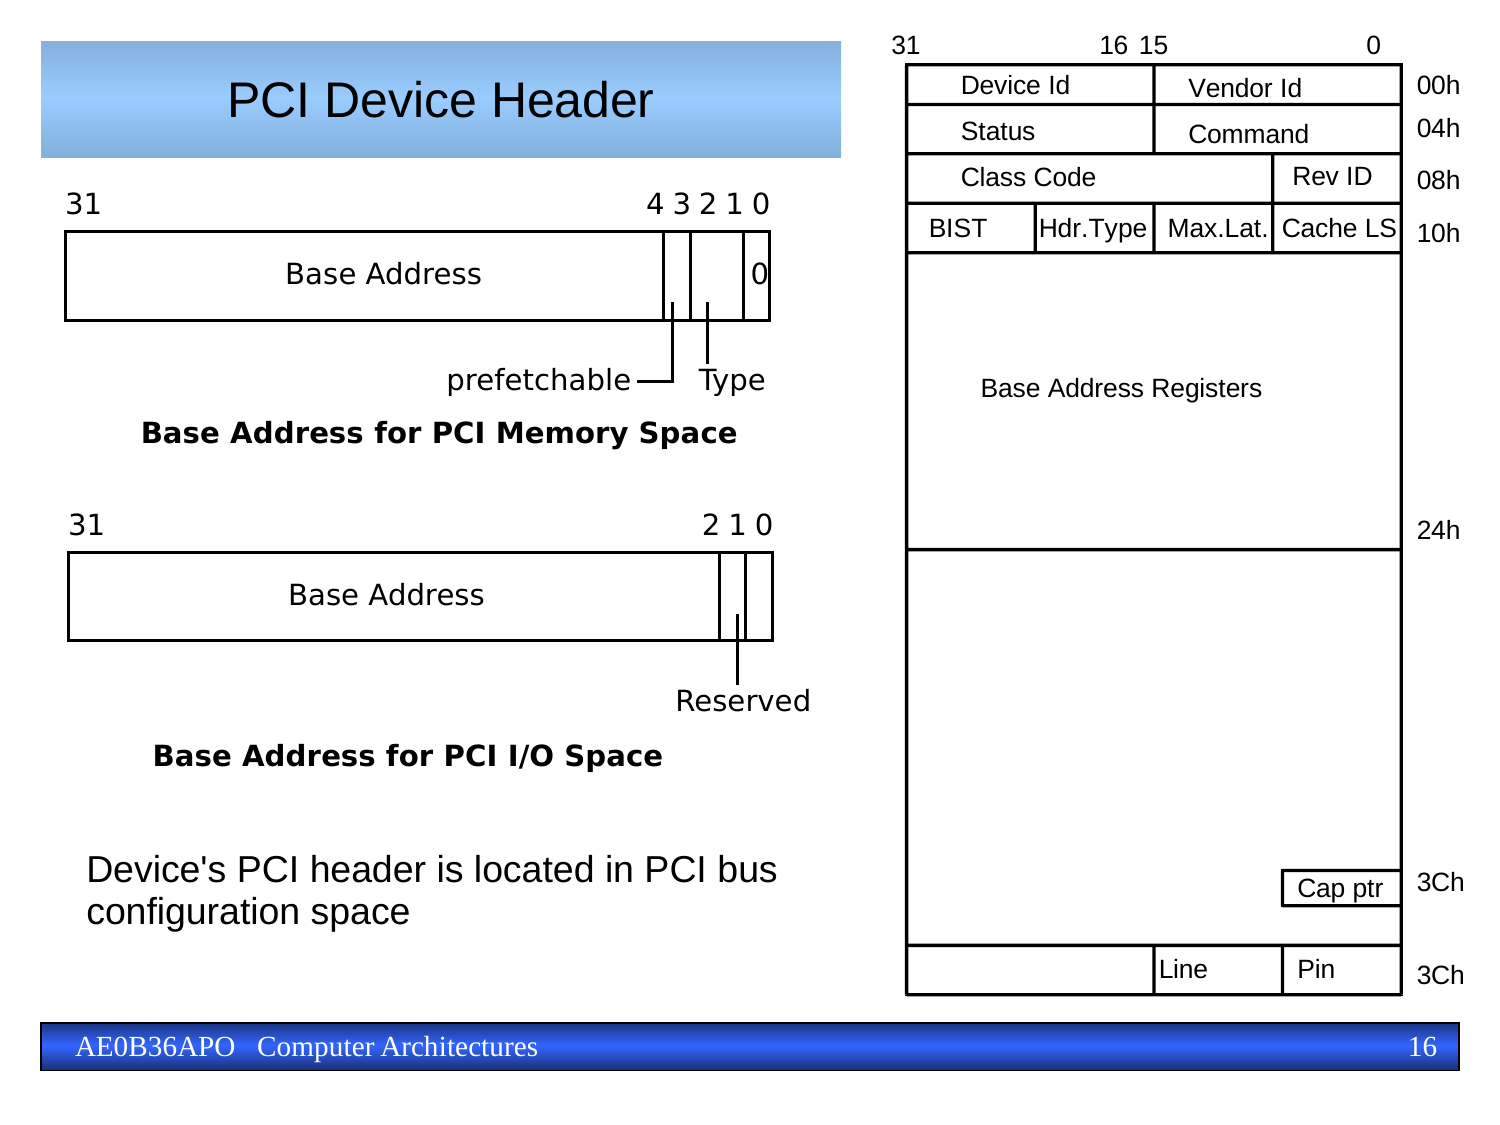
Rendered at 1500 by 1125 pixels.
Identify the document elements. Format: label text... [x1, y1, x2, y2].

text_box Device's PCI header is located in PCI bus configuration space [71, 841, 806, 940]
title PCI Device Header [41, 41, 842, 158]
chart [863, 22, 1480, 1026]
